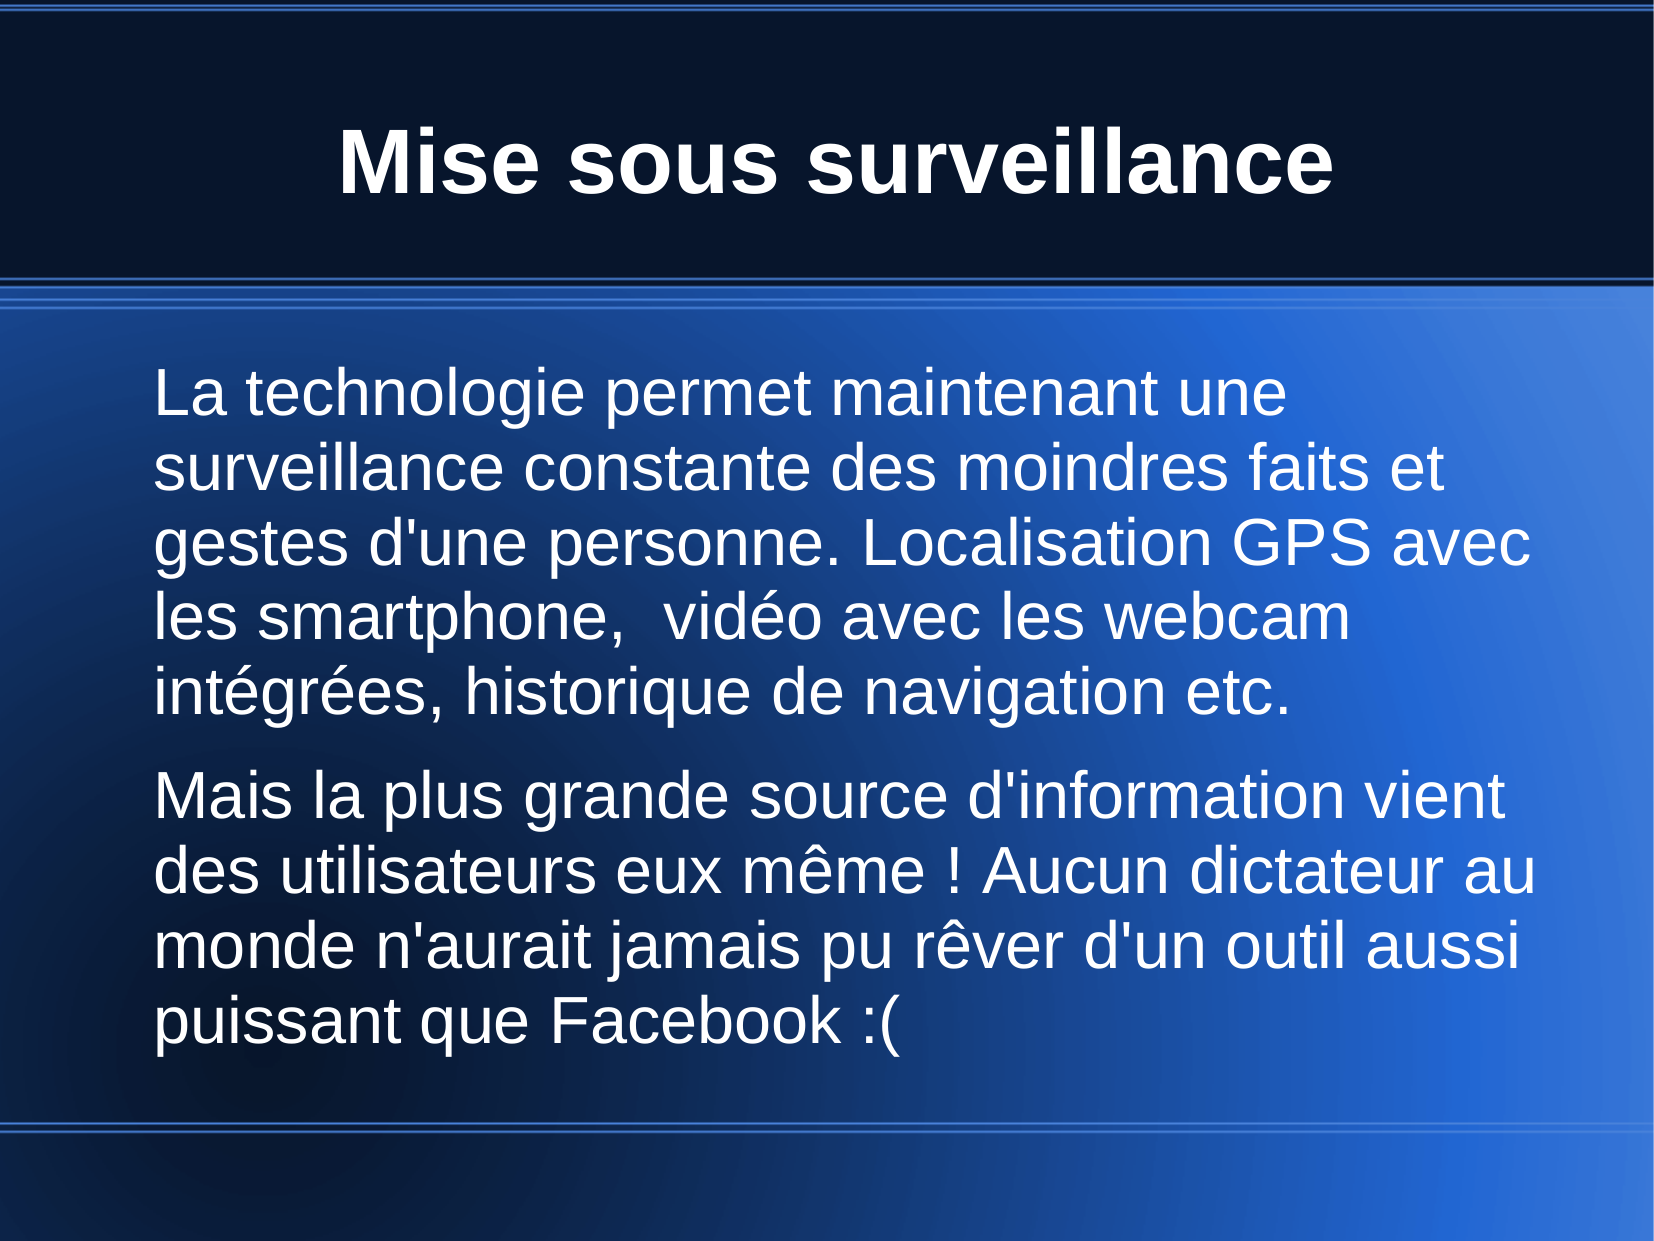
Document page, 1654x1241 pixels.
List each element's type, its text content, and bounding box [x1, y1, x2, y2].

title Mise sous surveillance [76, 58, 1565, 266]
list La technologie permet maintenant une surveillance constante des moindres faits et gestes d'une personne. Localisation GPS avec les smartphone, vidéo avec les webcam intégrées, historique de navigation etc. Mais la plus grande source d'information vient des utilisateurs eux même ! Aucun dictateur au monde n'aurait jamais pu rêver d'un outil aussi puissant que Facebook :( [82, 355, 1571, 1174]
picture [0, 0, 1654, 1241]
